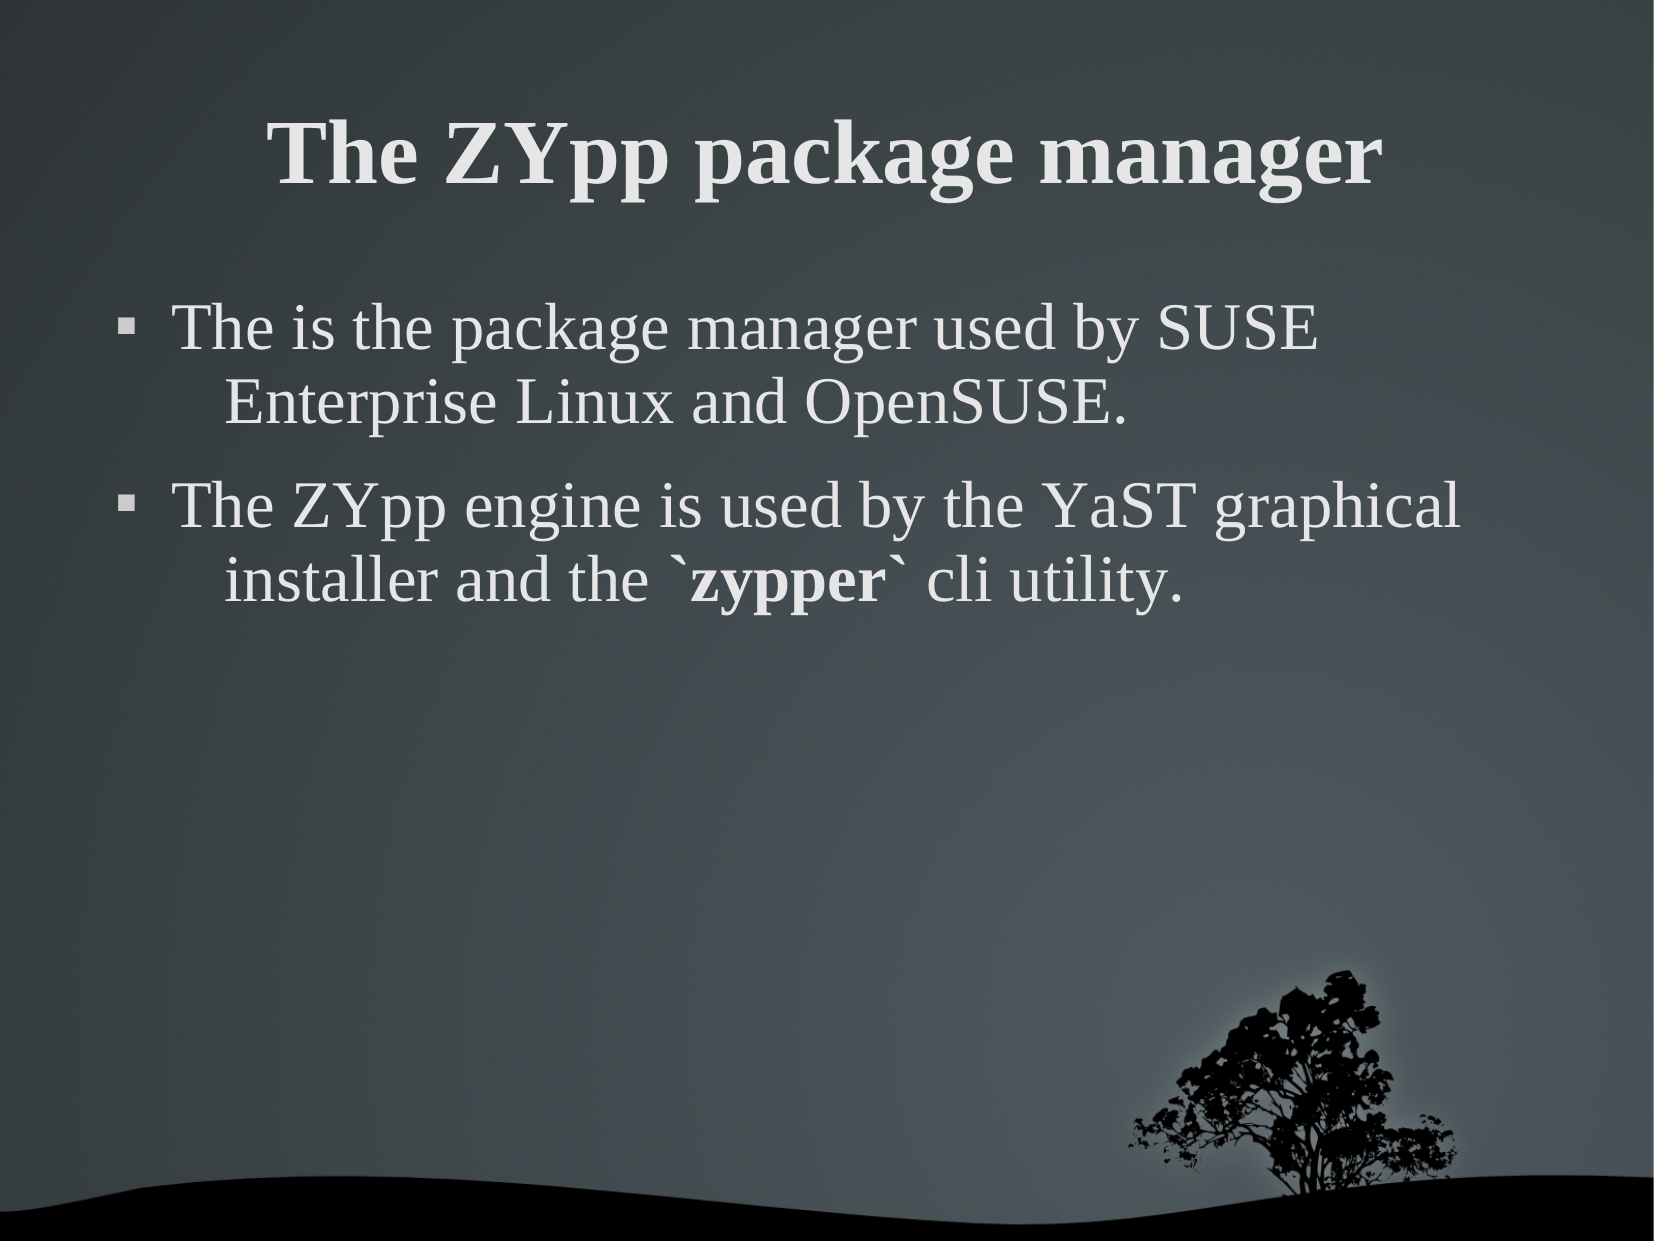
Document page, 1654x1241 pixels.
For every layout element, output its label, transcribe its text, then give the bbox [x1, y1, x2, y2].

list The is the package manager used by SUSE Enterprise Linux and OpenSUSE. The ZYpp engine is used by the YaST graphical installer and the `zypper` cli utility. [82, 290, 1571, 1109]
title The ZYpp package manager [82, 49, 1571, 257]
picture [0, 0, 1654, 1241]
